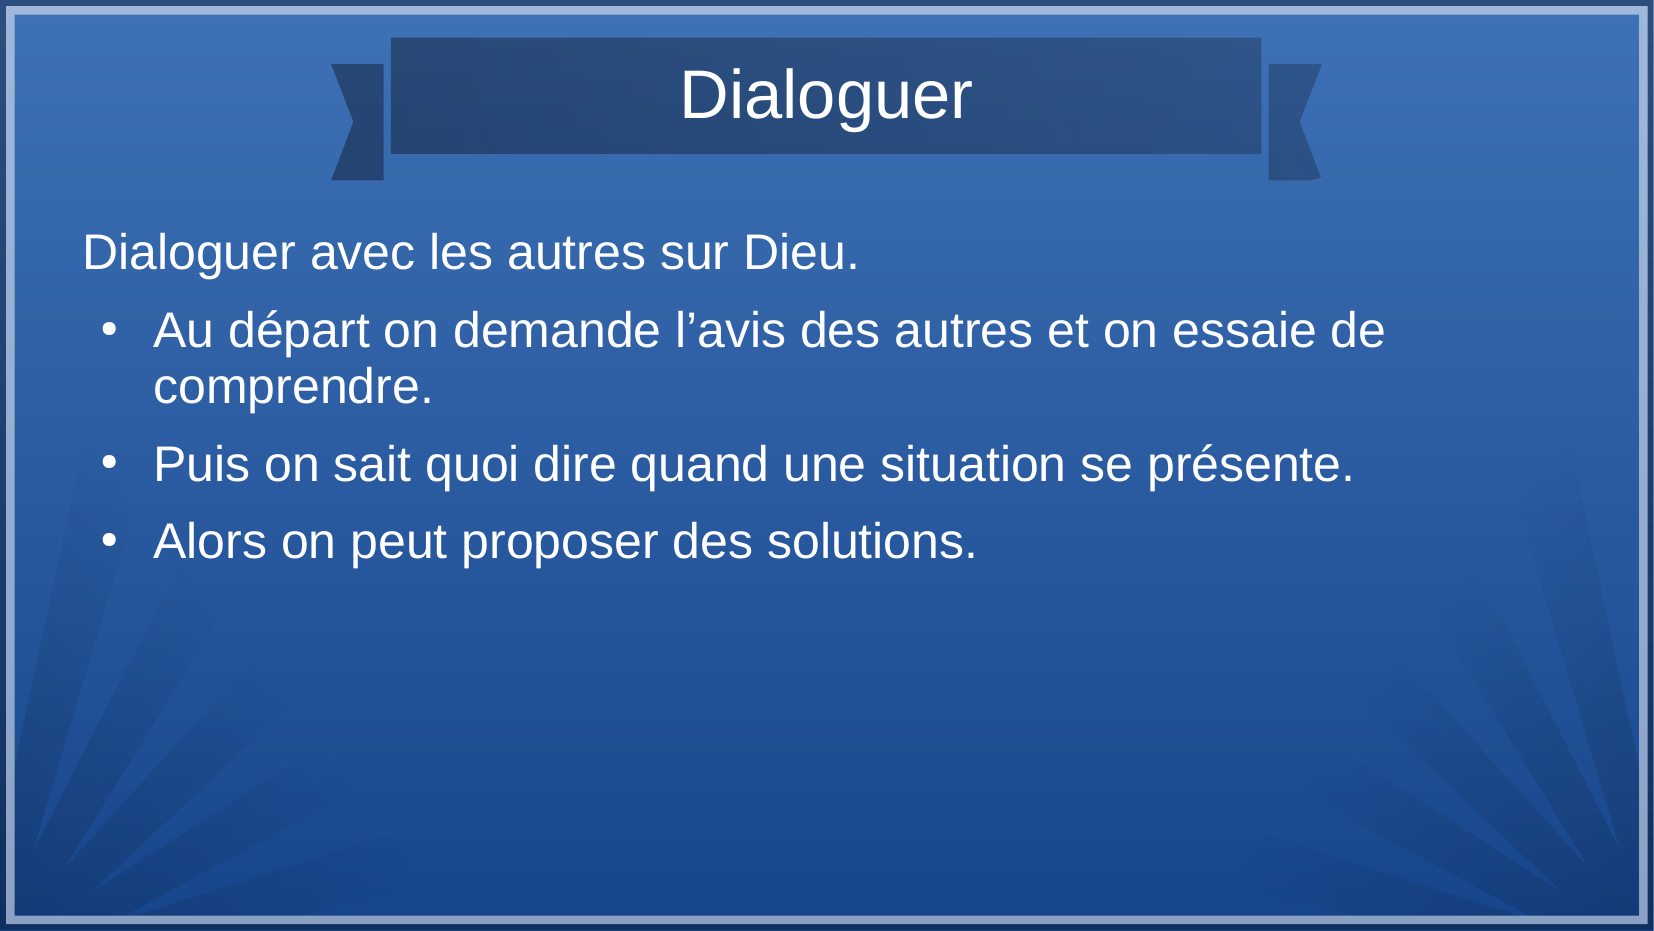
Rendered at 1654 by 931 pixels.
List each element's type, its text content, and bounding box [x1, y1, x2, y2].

list Dialoguer avec les autres sur Dieu. Au départ on demande l’avis des autres et on essaie de comprendre. Puis on sait quoi dire quand une situation se présente. Alors on peut proposer des solutions. [82, 224, 1571, 848]
title Dialoguer [389, 35, 1264, 154]
